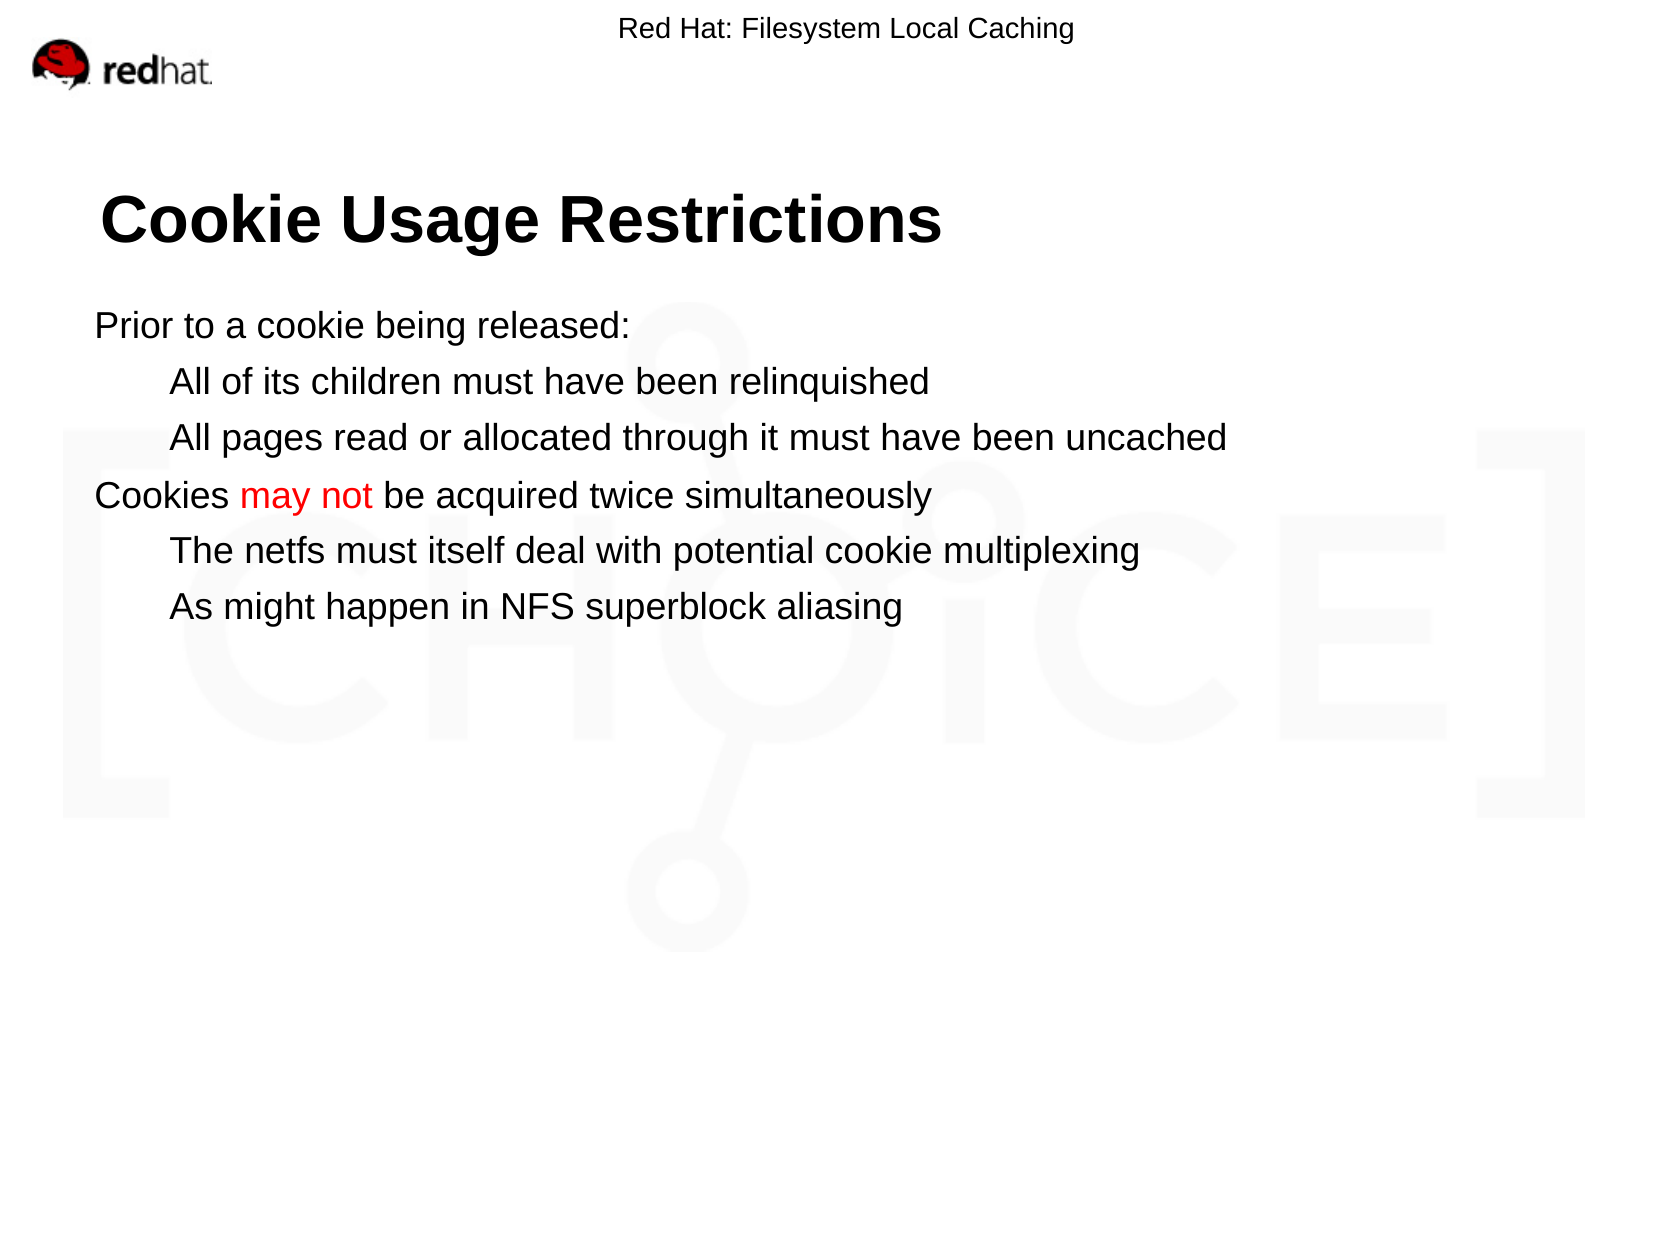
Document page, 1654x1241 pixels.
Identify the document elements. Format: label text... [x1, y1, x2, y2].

list Prior to a cookie being released: All of its children must have been relinquished All pages read or allocated through it must have been uncached Cookies may not be acquired twice simultaneously The netfs must itself deal with potential cookie multiplexing As might happen in NFS superblock aliasing [94, 304, 1500, 1174]
title Cookie Usage Restrictions [100, 164, 1506, 275]
picture [63, 302, 1585, 952]
picture [31, 37, 212, 98]
